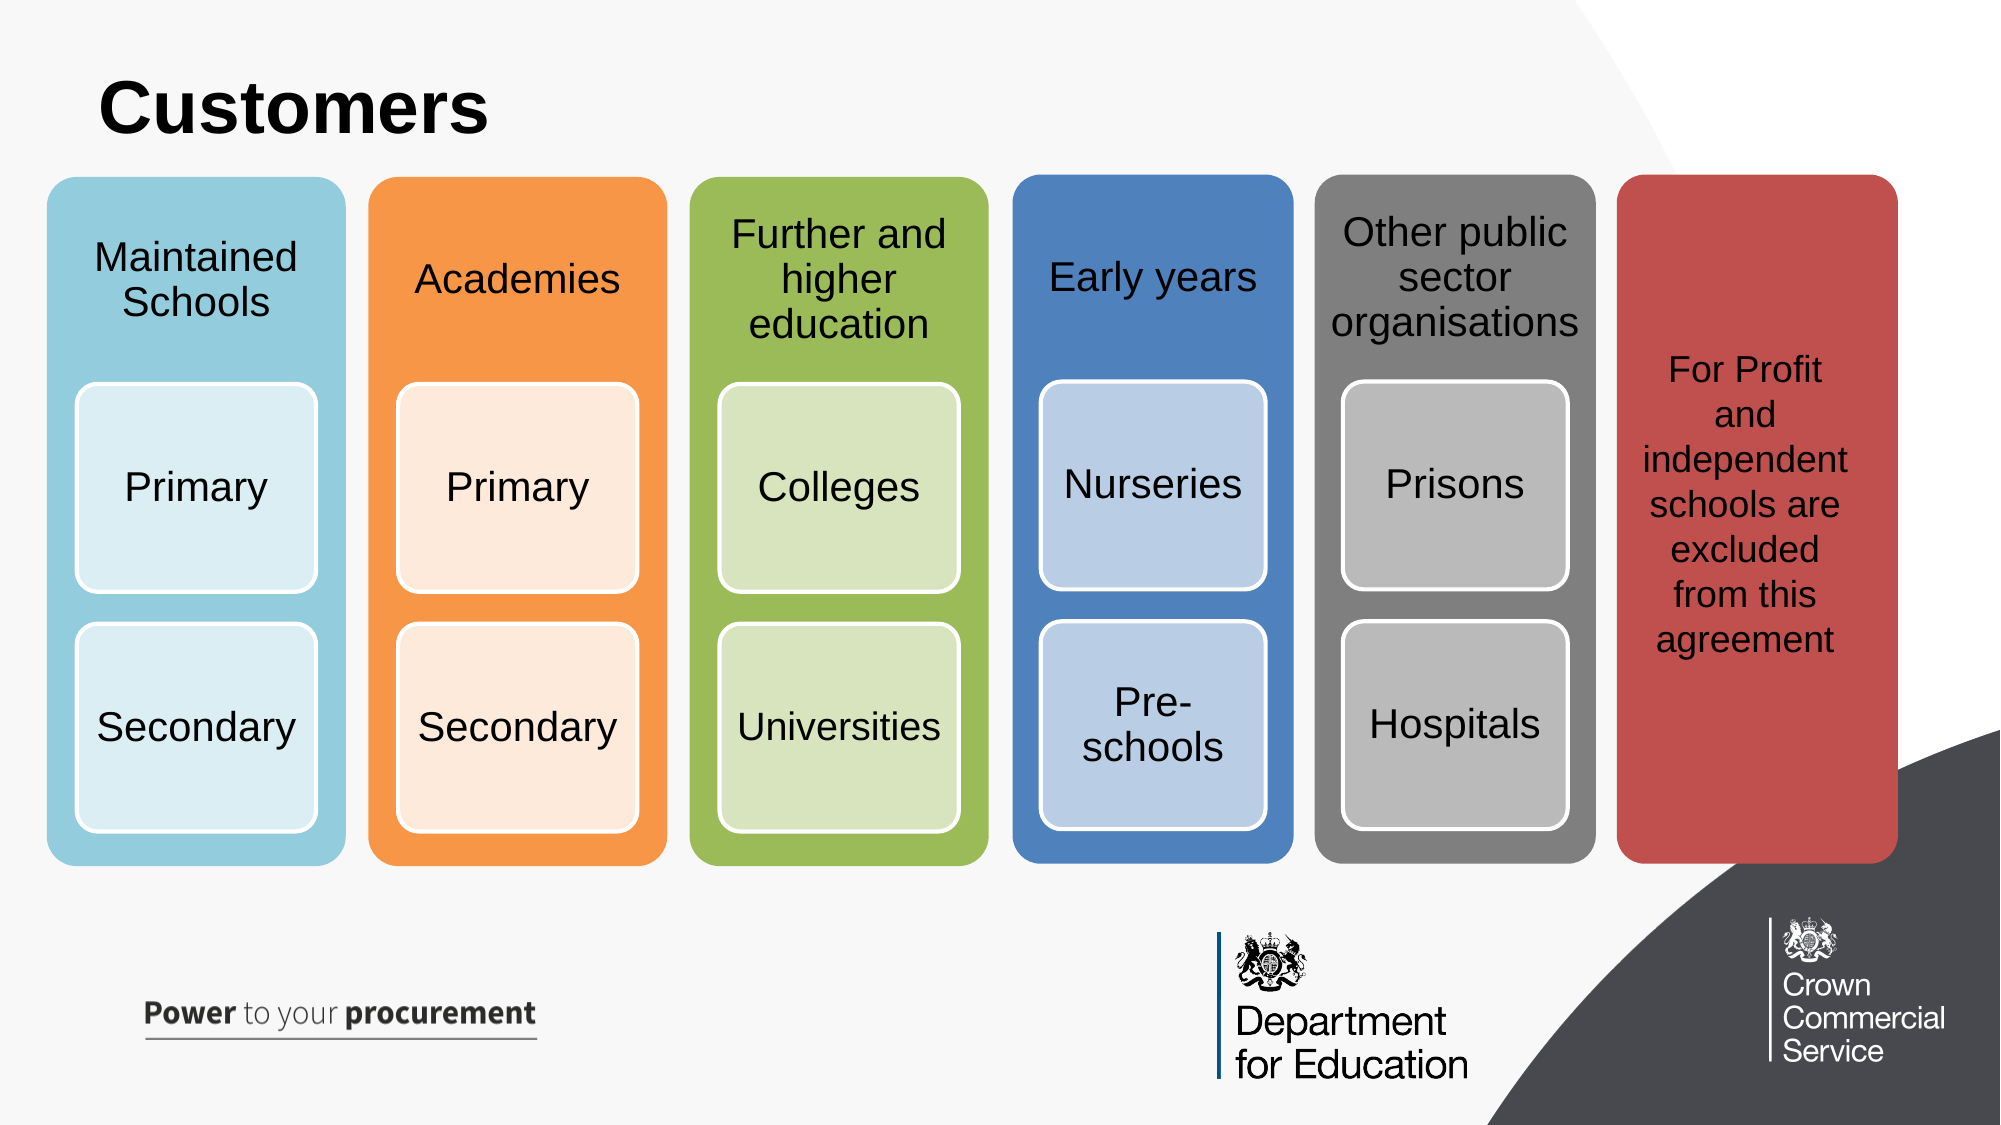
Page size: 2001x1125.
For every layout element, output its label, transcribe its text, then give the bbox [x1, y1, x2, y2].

text_box Nurseries [1040, 381, 1266, 590]
text_box Other public sector organisations [1314, 174, 1596, 864]
text_box Prisons [1342, 381, 1568, 590]
text_box Further and higher education [689, 176, 989, 867]
text_box Pre-schools [1040, 621, 1266, 830]
text_box Universities [719, 623, 959, 832]
text_box Colleges [719, 383, 959, 592]
text_box Academies [368, 176, 668, 867]
text_box Hospitals [1342, 621, 1568, 830]
text_box Maintained Schools [46, 176, 346, 867]
picture [1217, 711, 2000, 1125]
text_box Early years [1012, 174, 1294, 864]
text_box Primary [398, 383, 638, 592]
text_box [1616, 174, 1898, 864]
text_box Customers [83, 50, 1708, 157]
text_box Primary [76, 383, 317, 592]
text_box Secondary [398, 623, 638, 832]
text_box For Profit and independent schools are excluded from this agreement [1627, 337, 1878, 707]
text_box Secondary [76, 623, 317, 832]
